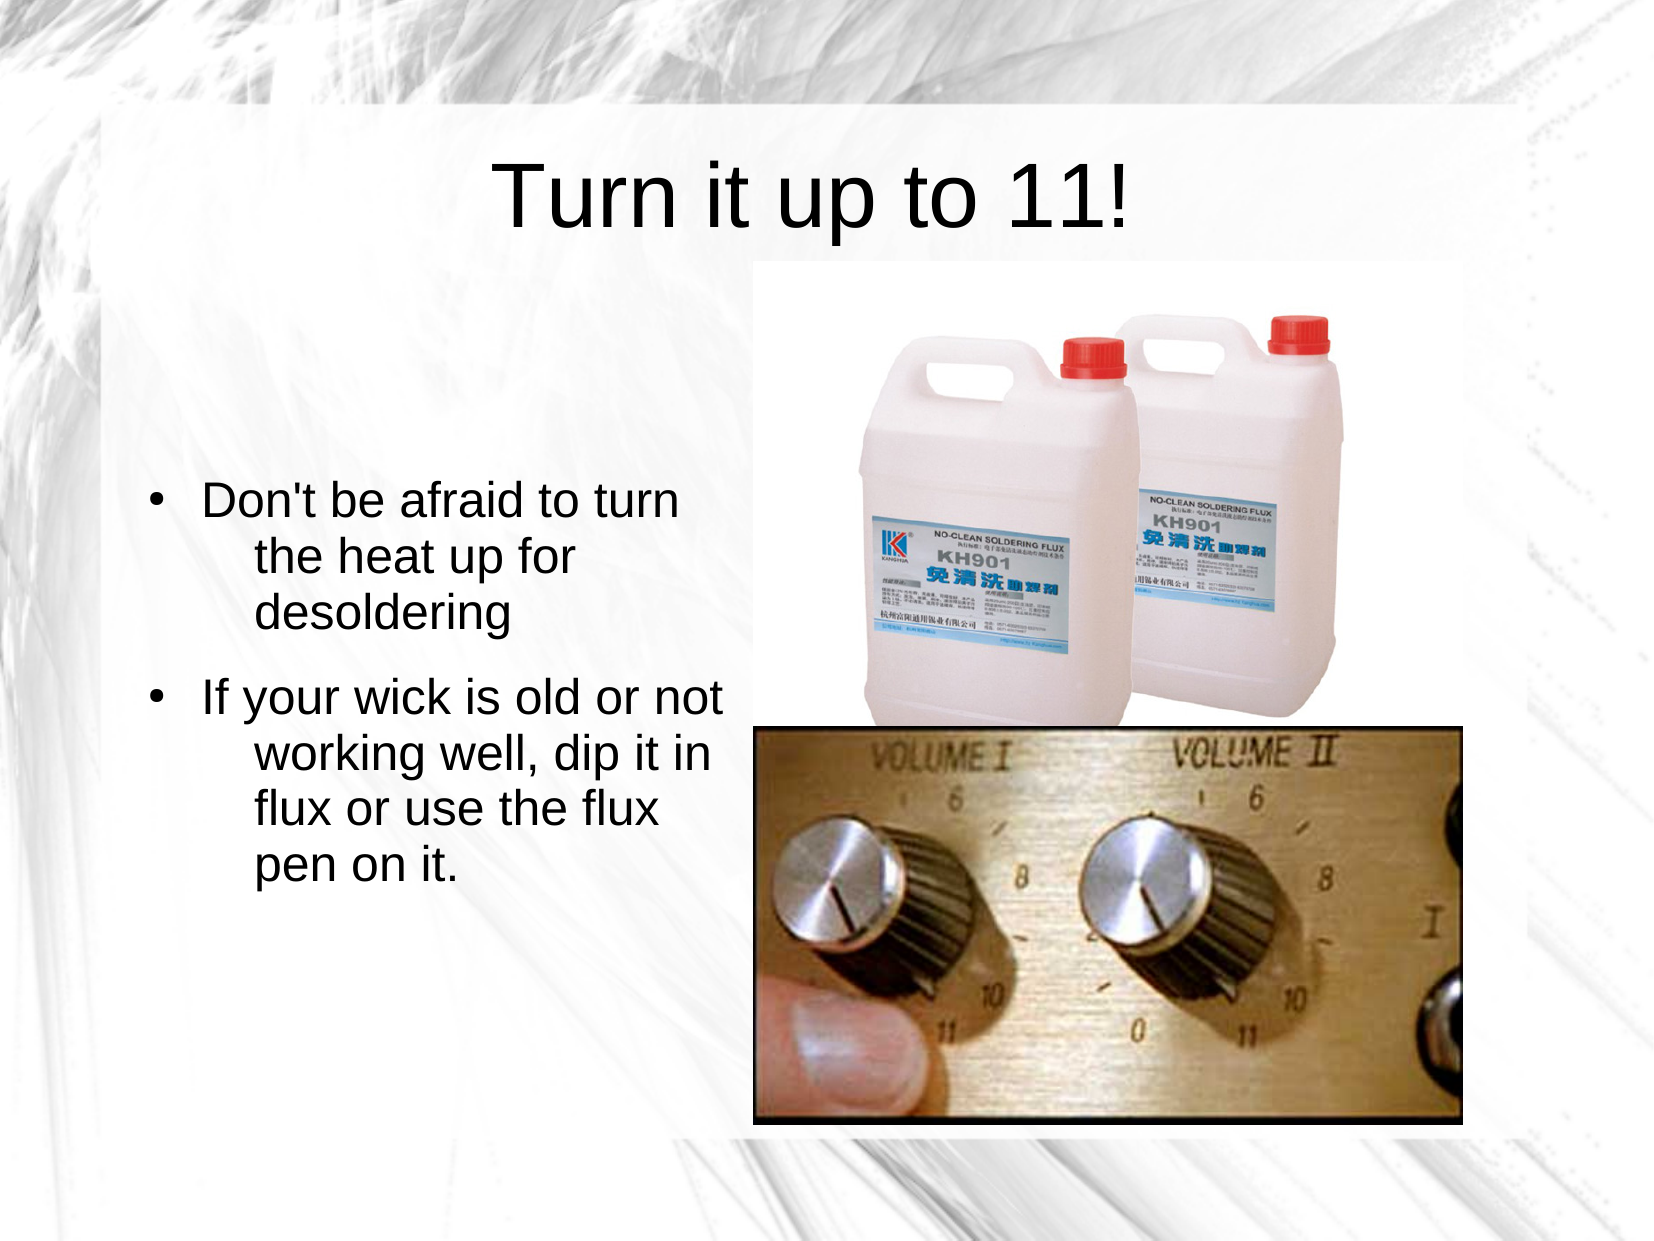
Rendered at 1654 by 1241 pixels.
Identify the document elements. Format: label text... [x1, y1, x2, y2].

list Don't be afraid to turn the heat up for desoldering If your wick is old or not working well, dip it in flux or use the flux pen on it. [112, 472, 745, 1241]
picture [0, 0, 1654, 1241]
title Turn it up to 11! [118, 119, 1506, 273]
